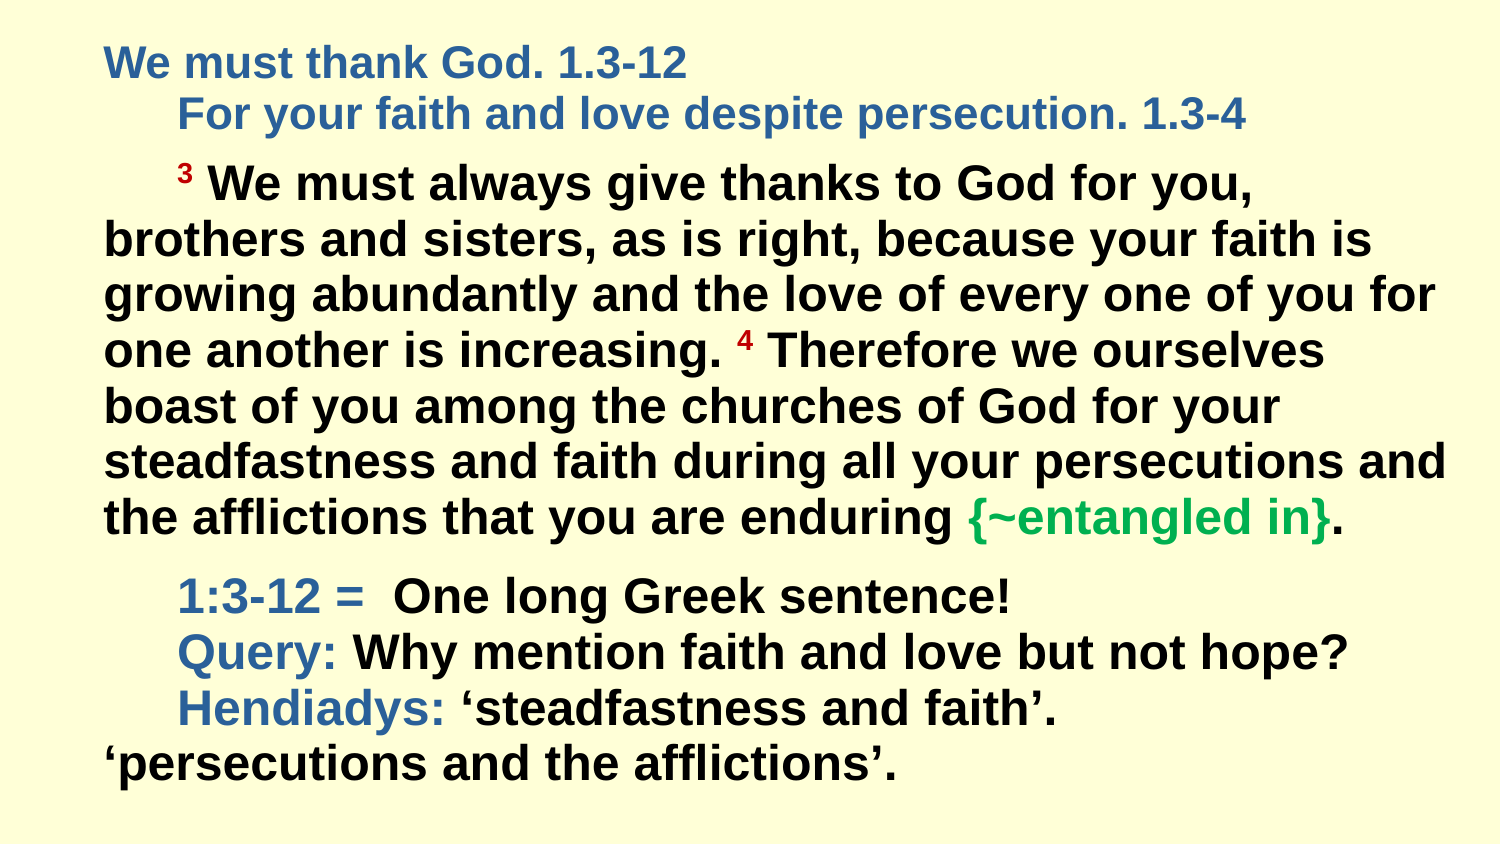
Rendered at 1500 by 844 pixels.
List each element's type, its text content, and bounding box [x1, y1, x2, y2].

text_box 1:3-12 = One long Greek sentence! Query: Why mention faith and love but not hope? Hendiadys: ‘steadfastness and faith’. ‘persecutions and the afflictions’. [88, 561, 1477, 799]
text_box We must thank God. 1.3-12 For your faith and love despite persecution. 1.3-4 [88, 29, 1418, 147]
text_box 3 We must always give thanks to God for you, brothers and sisters, as is right, because your faith is growing abundantly and the love of every one of you for one another is increasing. 4 Therefore we ourselves boast of you among the churches of God for your steadfastness and faith during all your persecutions and the afflictions that you are enduring {~entangled in}. [88, 147, 1477, 561]
